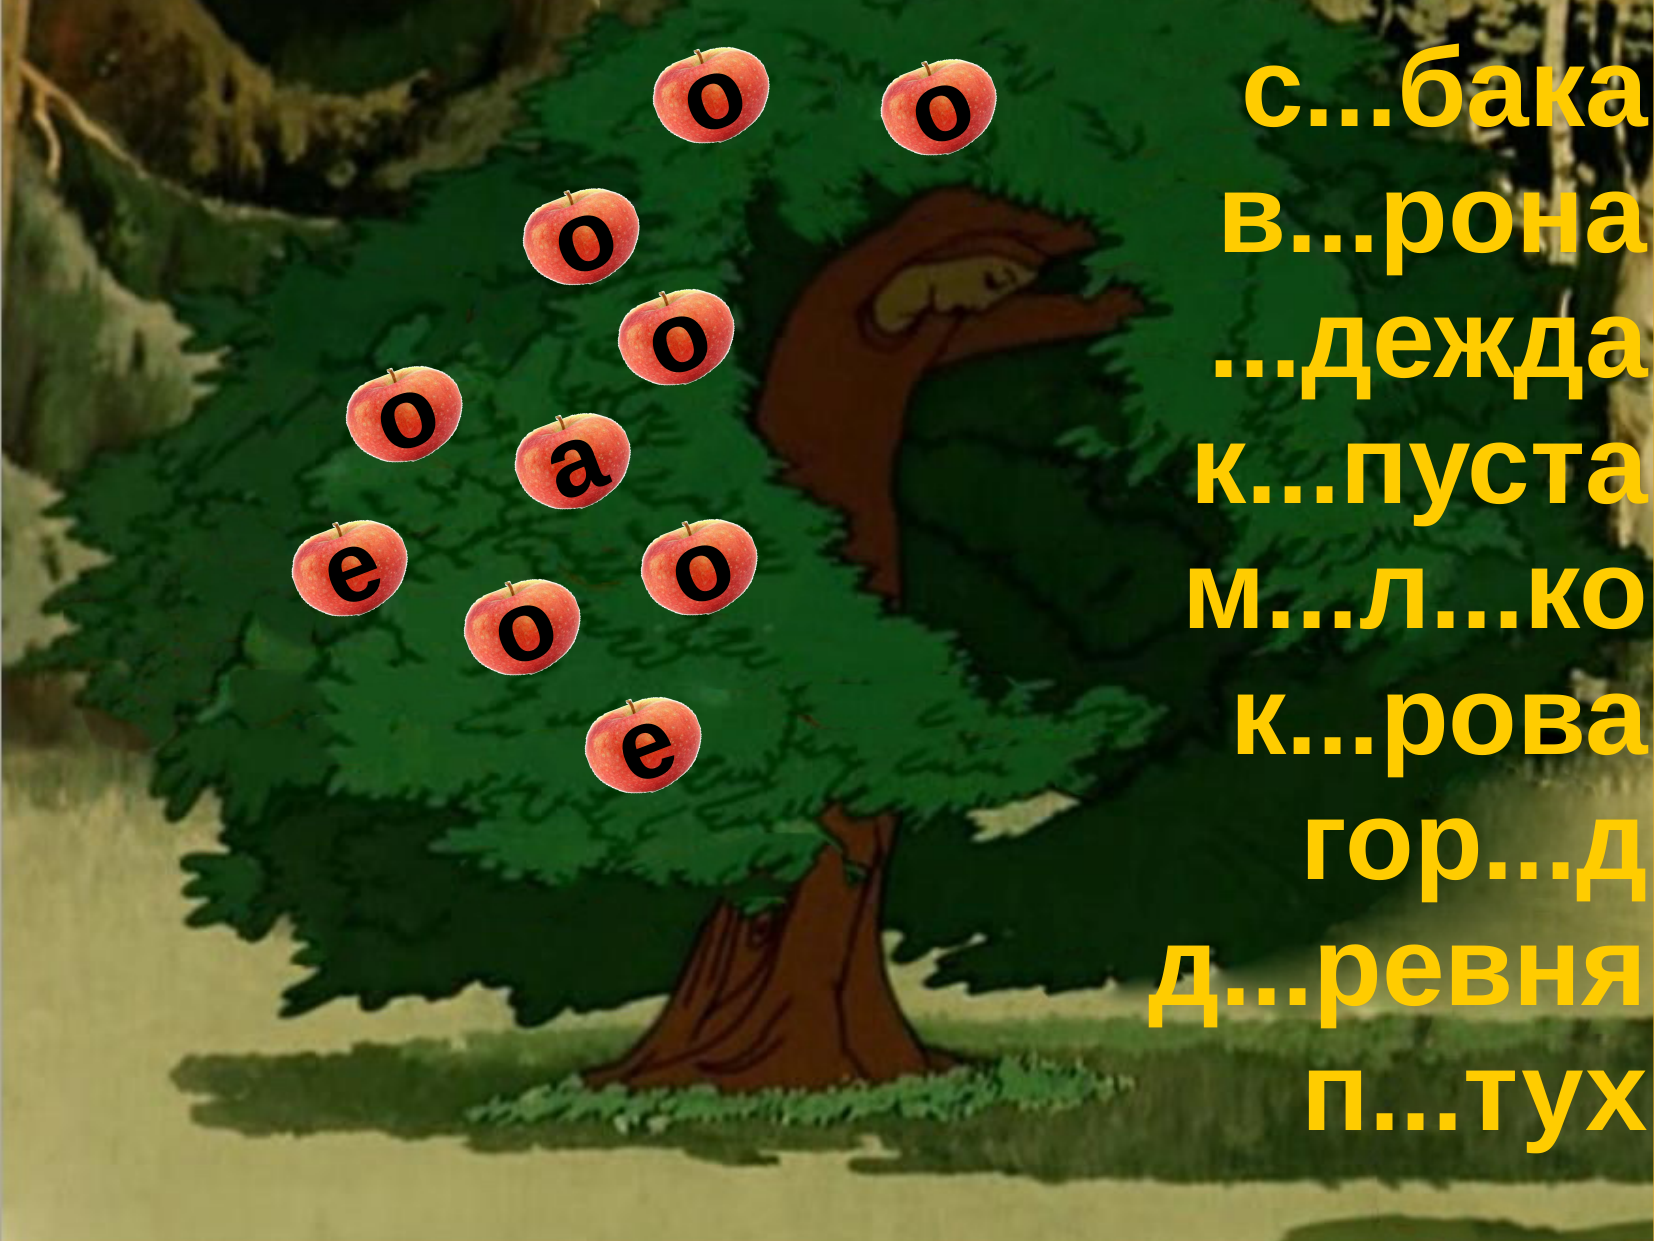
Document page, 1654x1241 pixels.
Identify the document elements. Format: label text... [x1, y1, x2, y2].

text_box с...бака в...рона ...дежда к...пуста м...л...ко к...рова гор...д д...ревня п...тух [1133, 17, 1654, 1241]
picture [0, 0, 1654, 1241]
